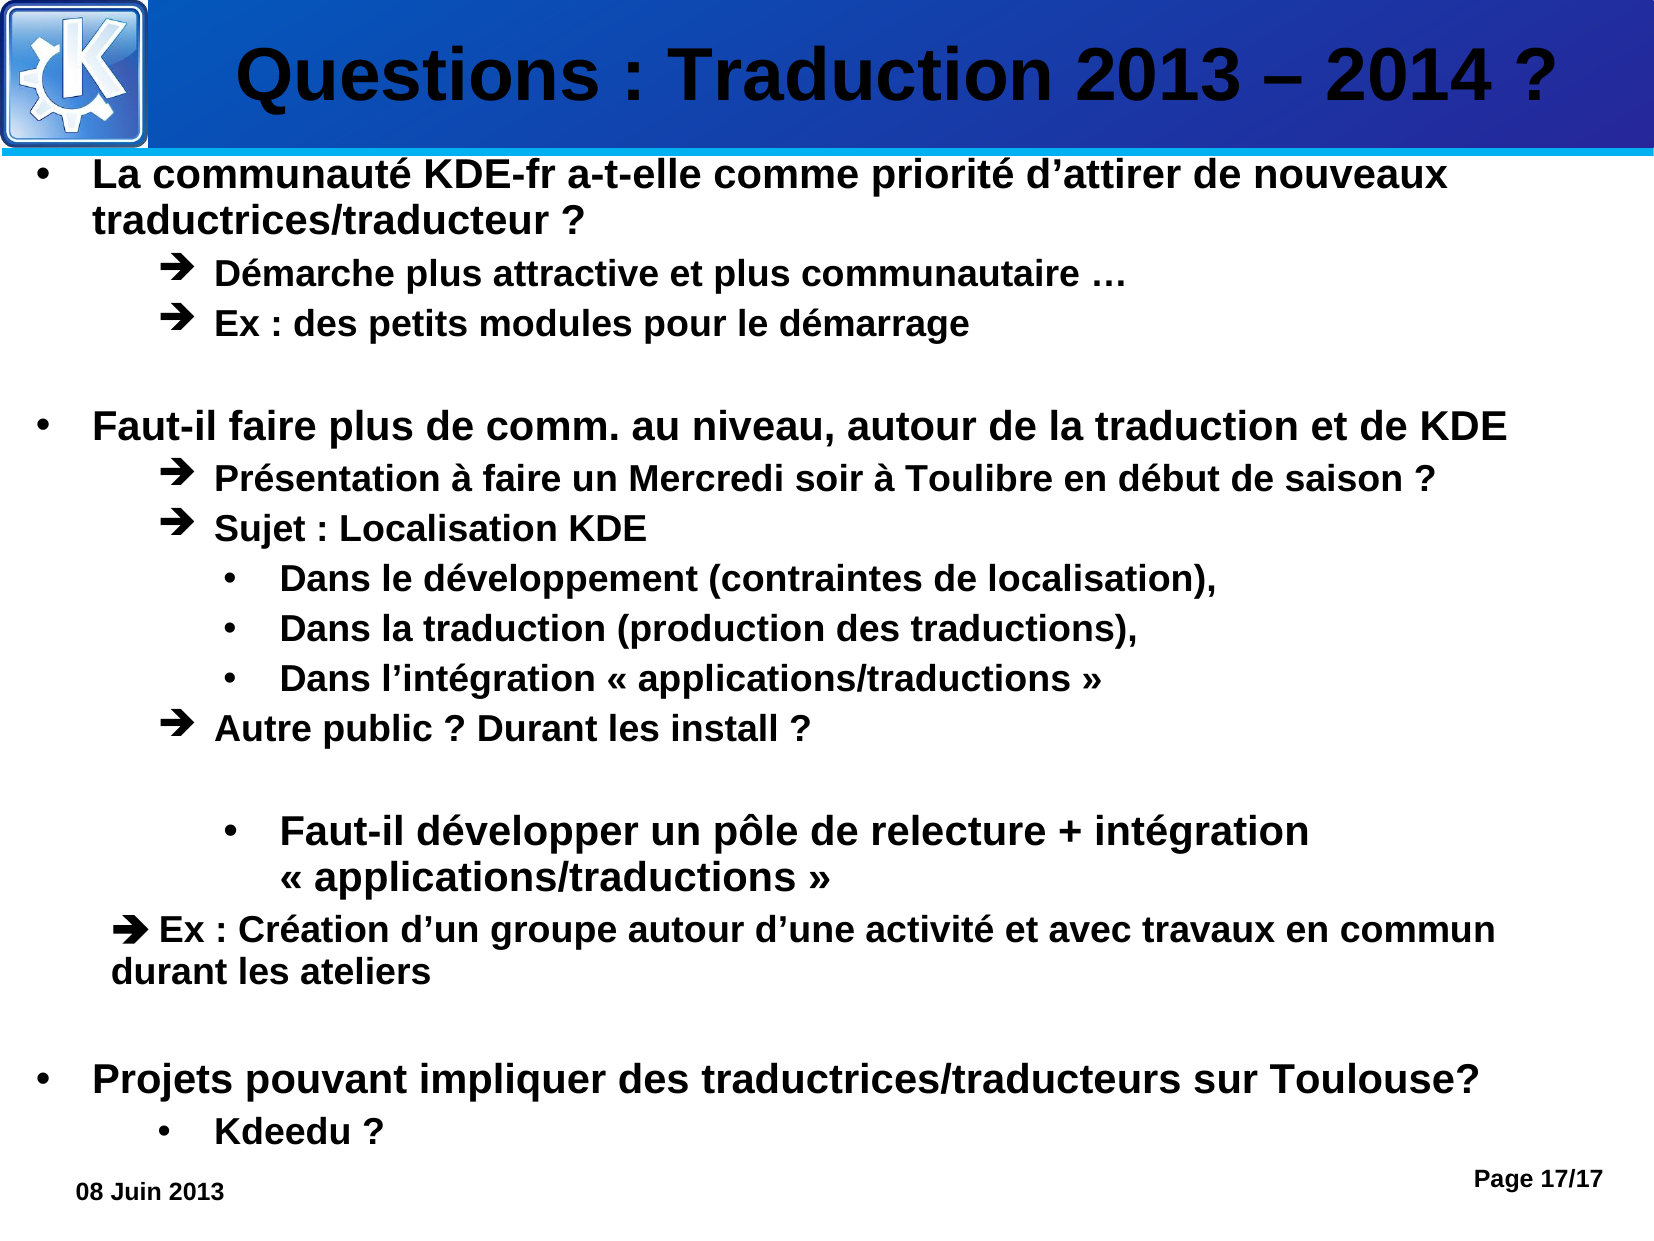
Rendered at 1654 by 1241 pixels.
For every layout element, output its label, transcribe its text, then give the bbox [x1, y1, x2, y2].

picture [0, 0, 141, 148]
text_box La communauté KDE-fr a-t-elle comme priorité d’attirer de nouveaux traductrices/traducteur ? Démarche plus attractive et plus communautaire … Ex : des petits modules pour le démarrage Faut-il faire plus de comm. au niveau, autour de la traduction et de KDE Présentation à faire un Mercredi soir à Toulibre en début de saison ? Sujet : Localisation KDE Dans le développement (contraintes de localisation), Dans la traduction (production des traductions), Dans l’intégration « applications/traductions » Autre public ? Durant les install ? Faut-il développer un pôle de relecture + intégration « applications/traductions »  Ex : Création d’un groupe autour d’une activité et avec travaux en commun durant les ateliers Projets pouvant impliquer des traductrices/traducteurs sur Toulouse? Kdeedu ? [35, 147, 1619, 1152]
text_box Questions : Traduction 2013 – 2014 ? [141, 0, 1654, 148]
